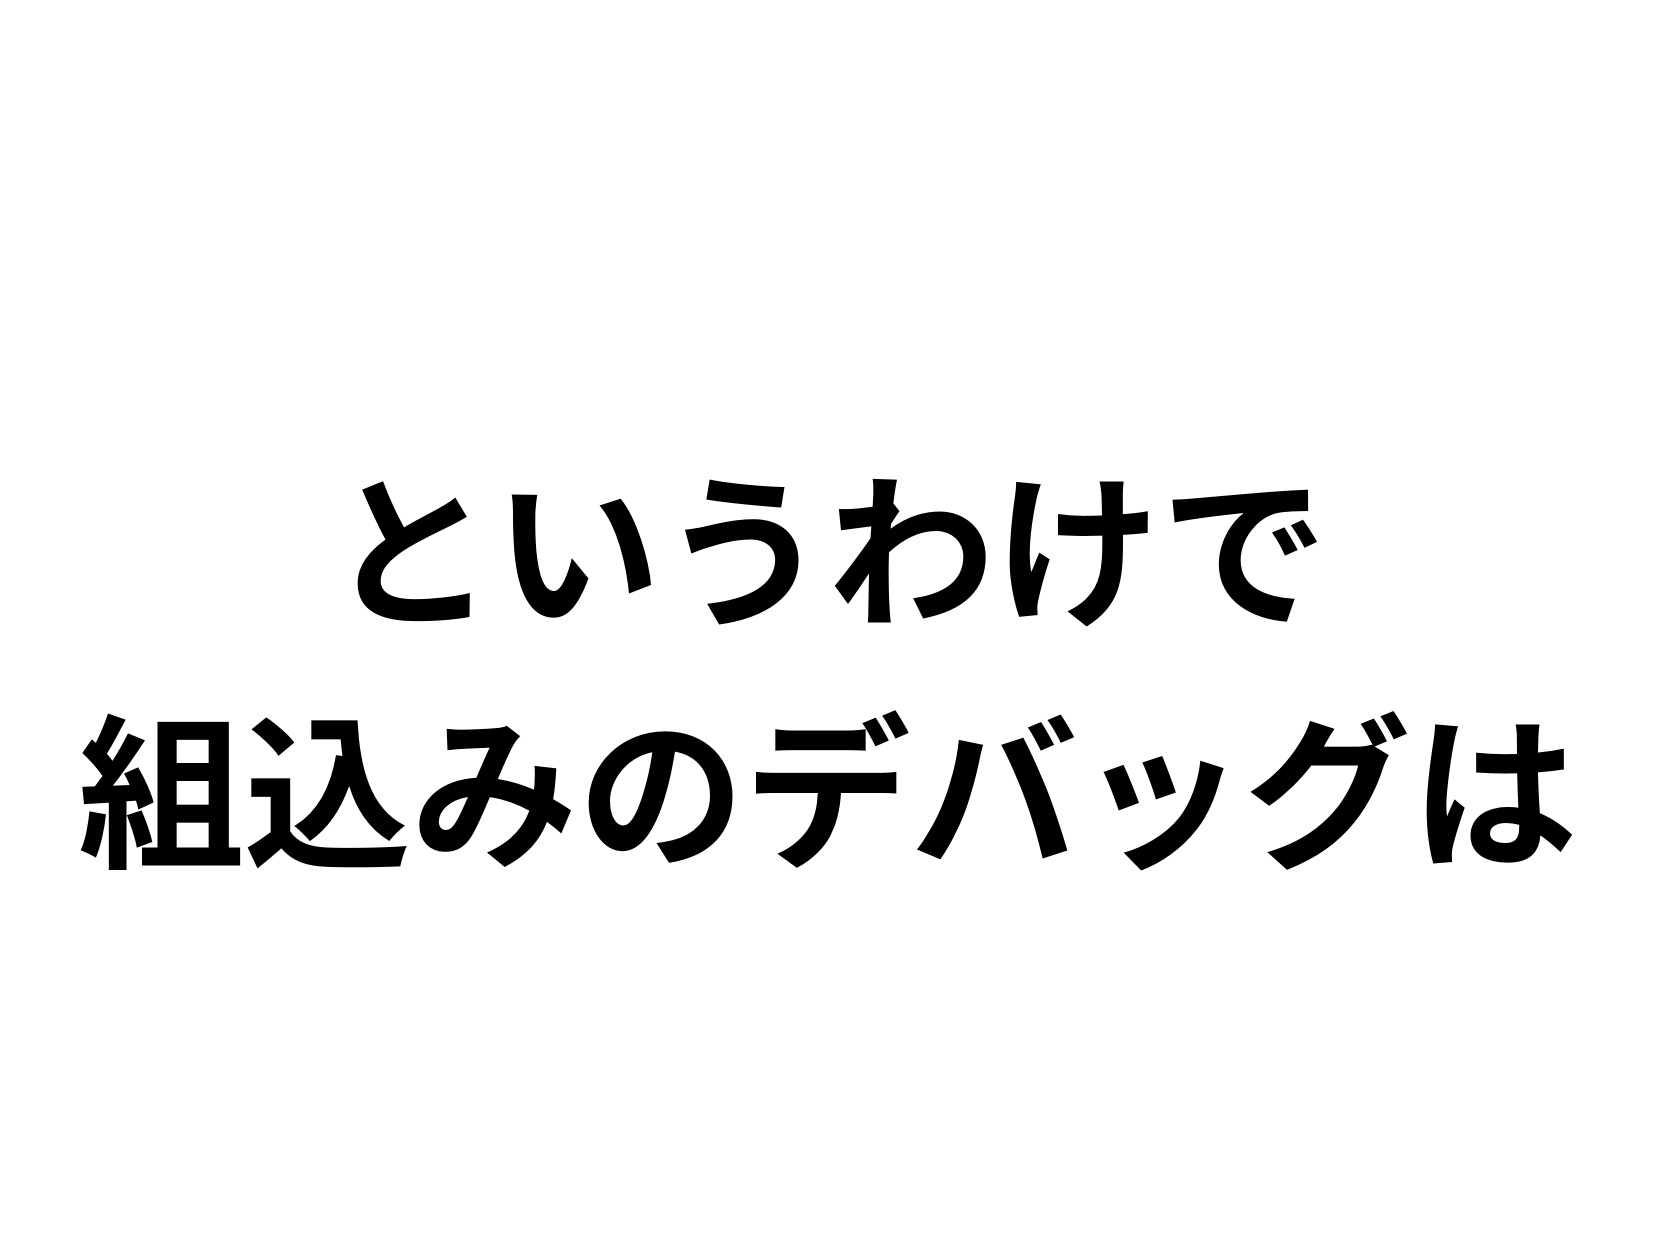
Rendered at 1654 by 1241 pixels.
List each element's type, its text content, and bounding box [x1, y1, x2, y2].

text_box というわけで 組込みのデバッグは [63, 413, 1536, 762]
